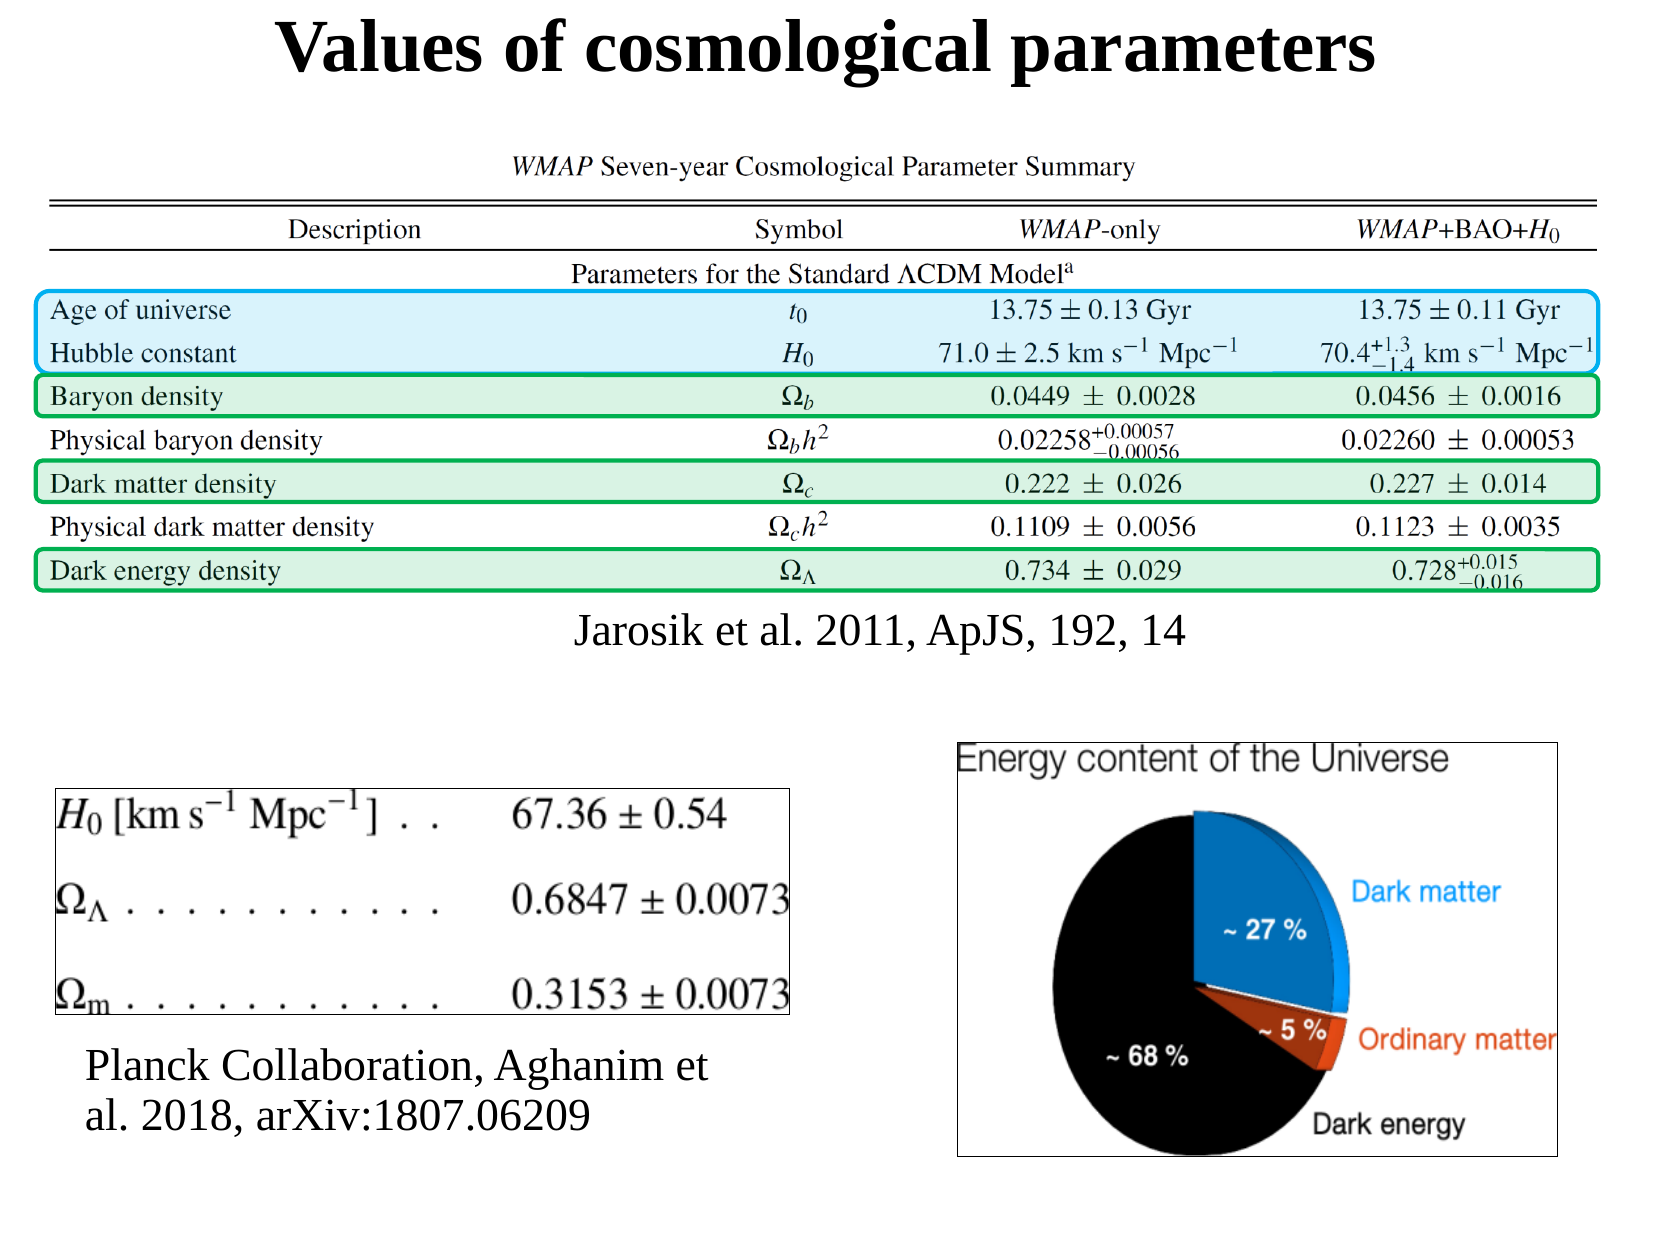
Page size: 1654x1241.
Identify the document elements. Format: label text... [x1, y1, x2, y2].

title Values of cosmological parameters [54, 0, 1598, 87]
text_box Jarosik et al. 2011, ApJS, 192, 14 [559, 592, 1202, 663]
text_box [35, 549, 1599, 591]
picture [957, 742, 1558, 1157]
picture [41, 150, 1600, 297]
picture [55, 788, 790, 1015]
text_box [35, 460, 1599, 502]
text_box [35, 290, 1599, 417]
picture [41, 368, 1600, 591]
text_box Planck Collaboration, Aghanim et al. 2018, arXiv:1807.06209 [70, 1031, 749, 1149]
